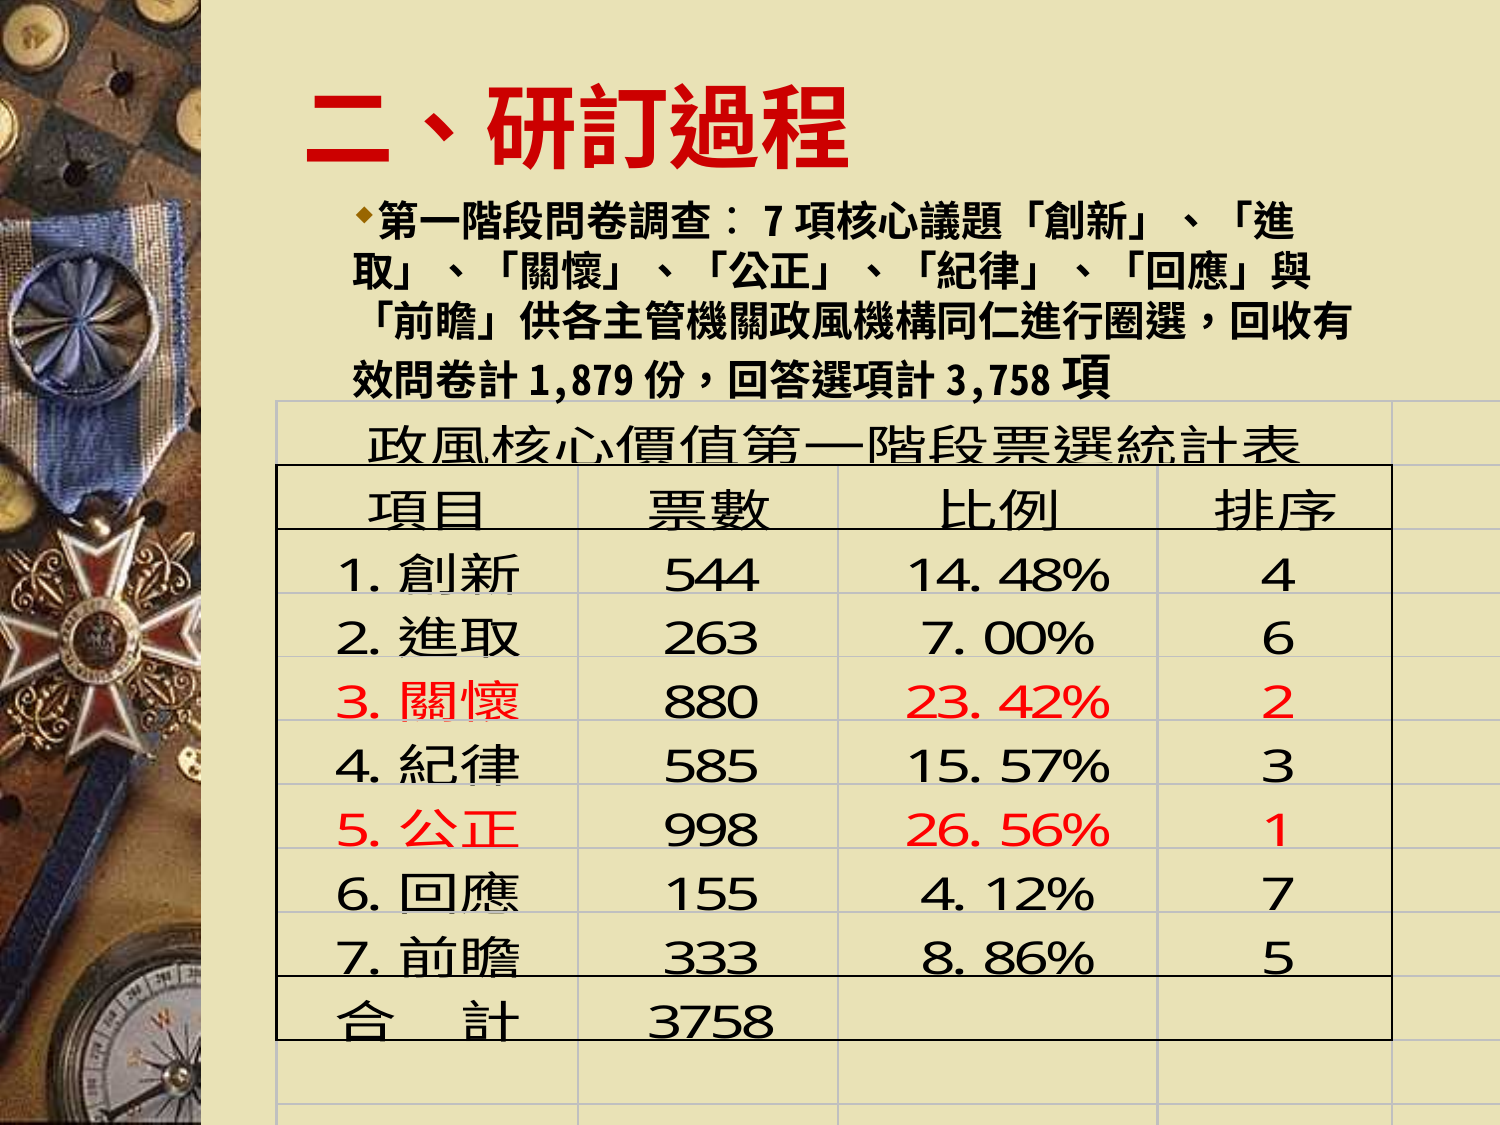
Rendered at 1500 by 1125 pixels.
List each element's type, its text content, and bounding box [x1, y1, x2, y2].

chart [275, 399, 1500, 1125]
text_box 第一階段問卷調查：7項核心議題「創新」、「進取」、「關懷」、「公正」、「紀律」、「回應」與「前瞻」供各主管機關政風機構同仁進行圈選，回收有效問卷計1,879份，回答選項計3,758項 [337, 187, 1388, 413]
picture [0, 0, 201, 1125]
text_box 二、研訂過程 [287, 62, 1325, 188]
